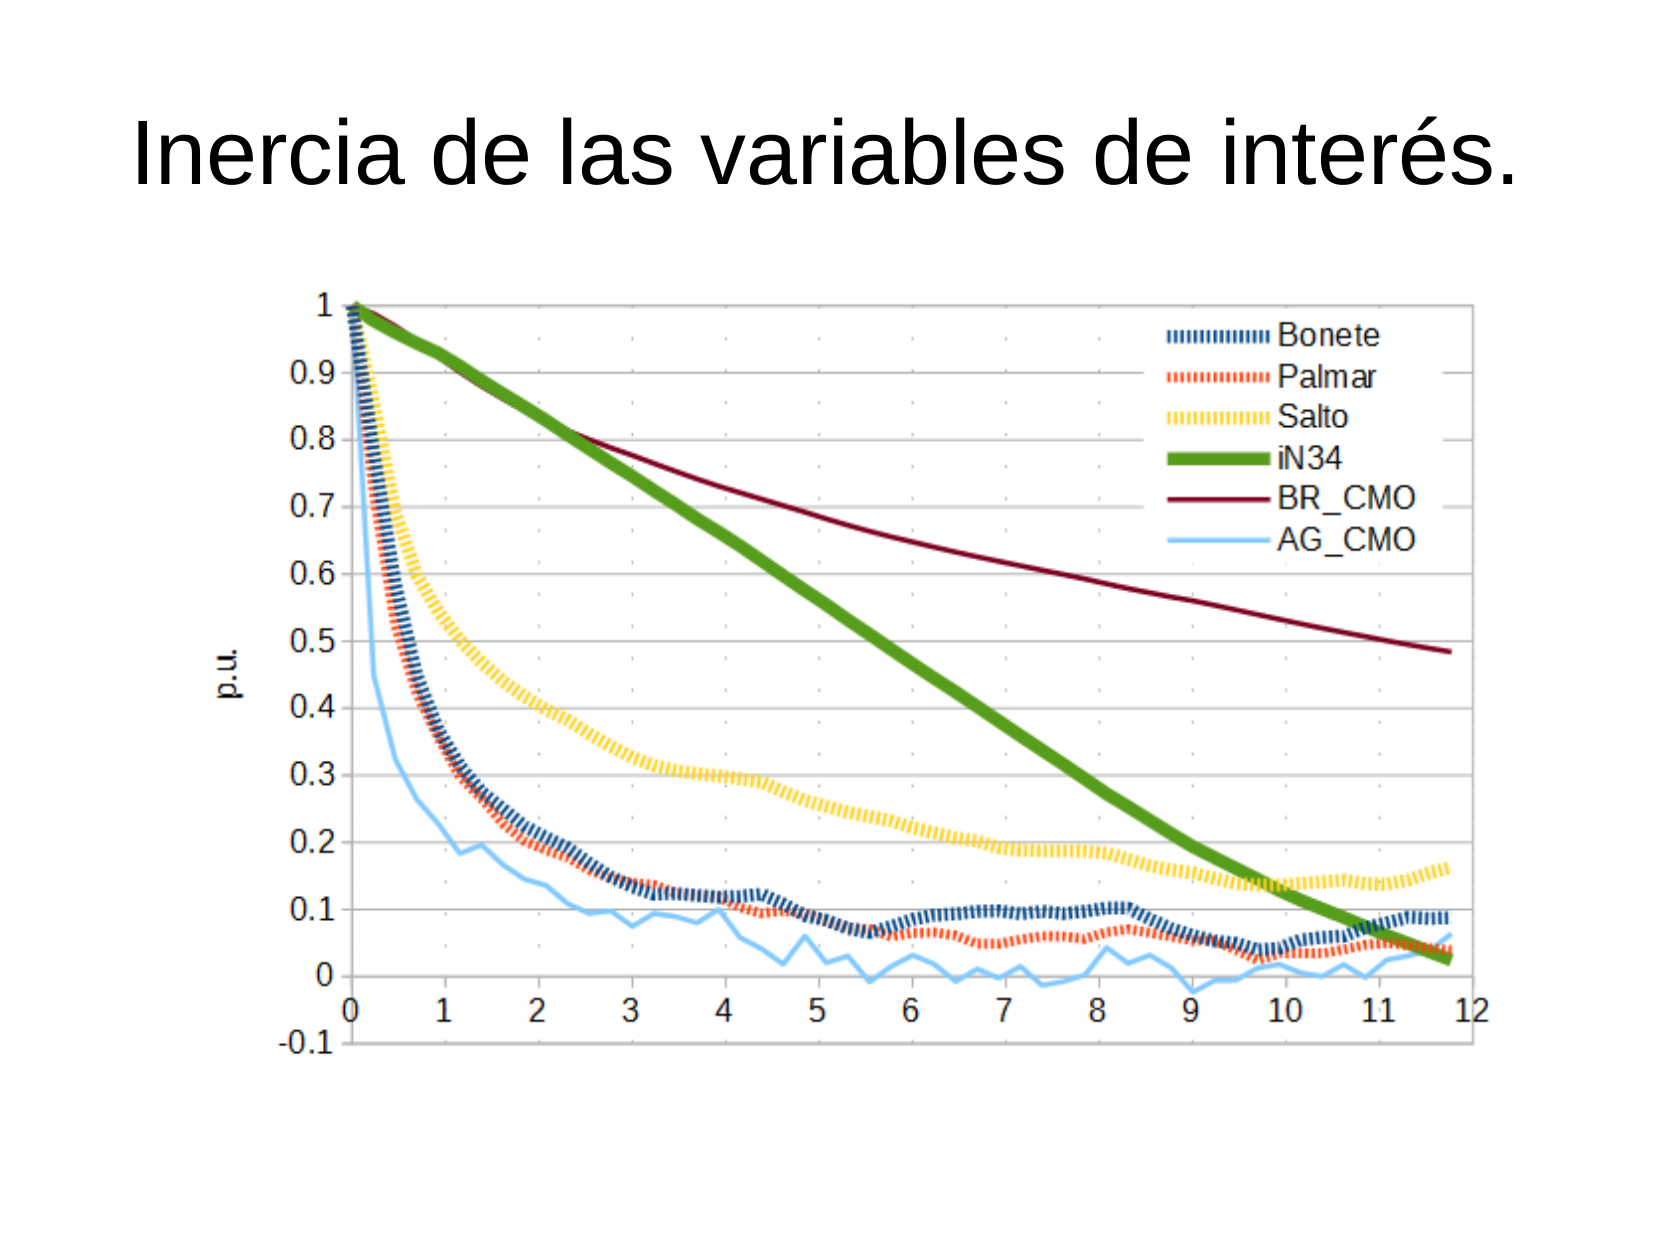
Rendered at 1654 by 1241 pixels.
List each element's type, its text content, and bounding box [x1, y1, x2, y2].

picture [177, 271, 1518, 1072]
title Inercia de las variables de interés. [82, 49, 1571, 257]
